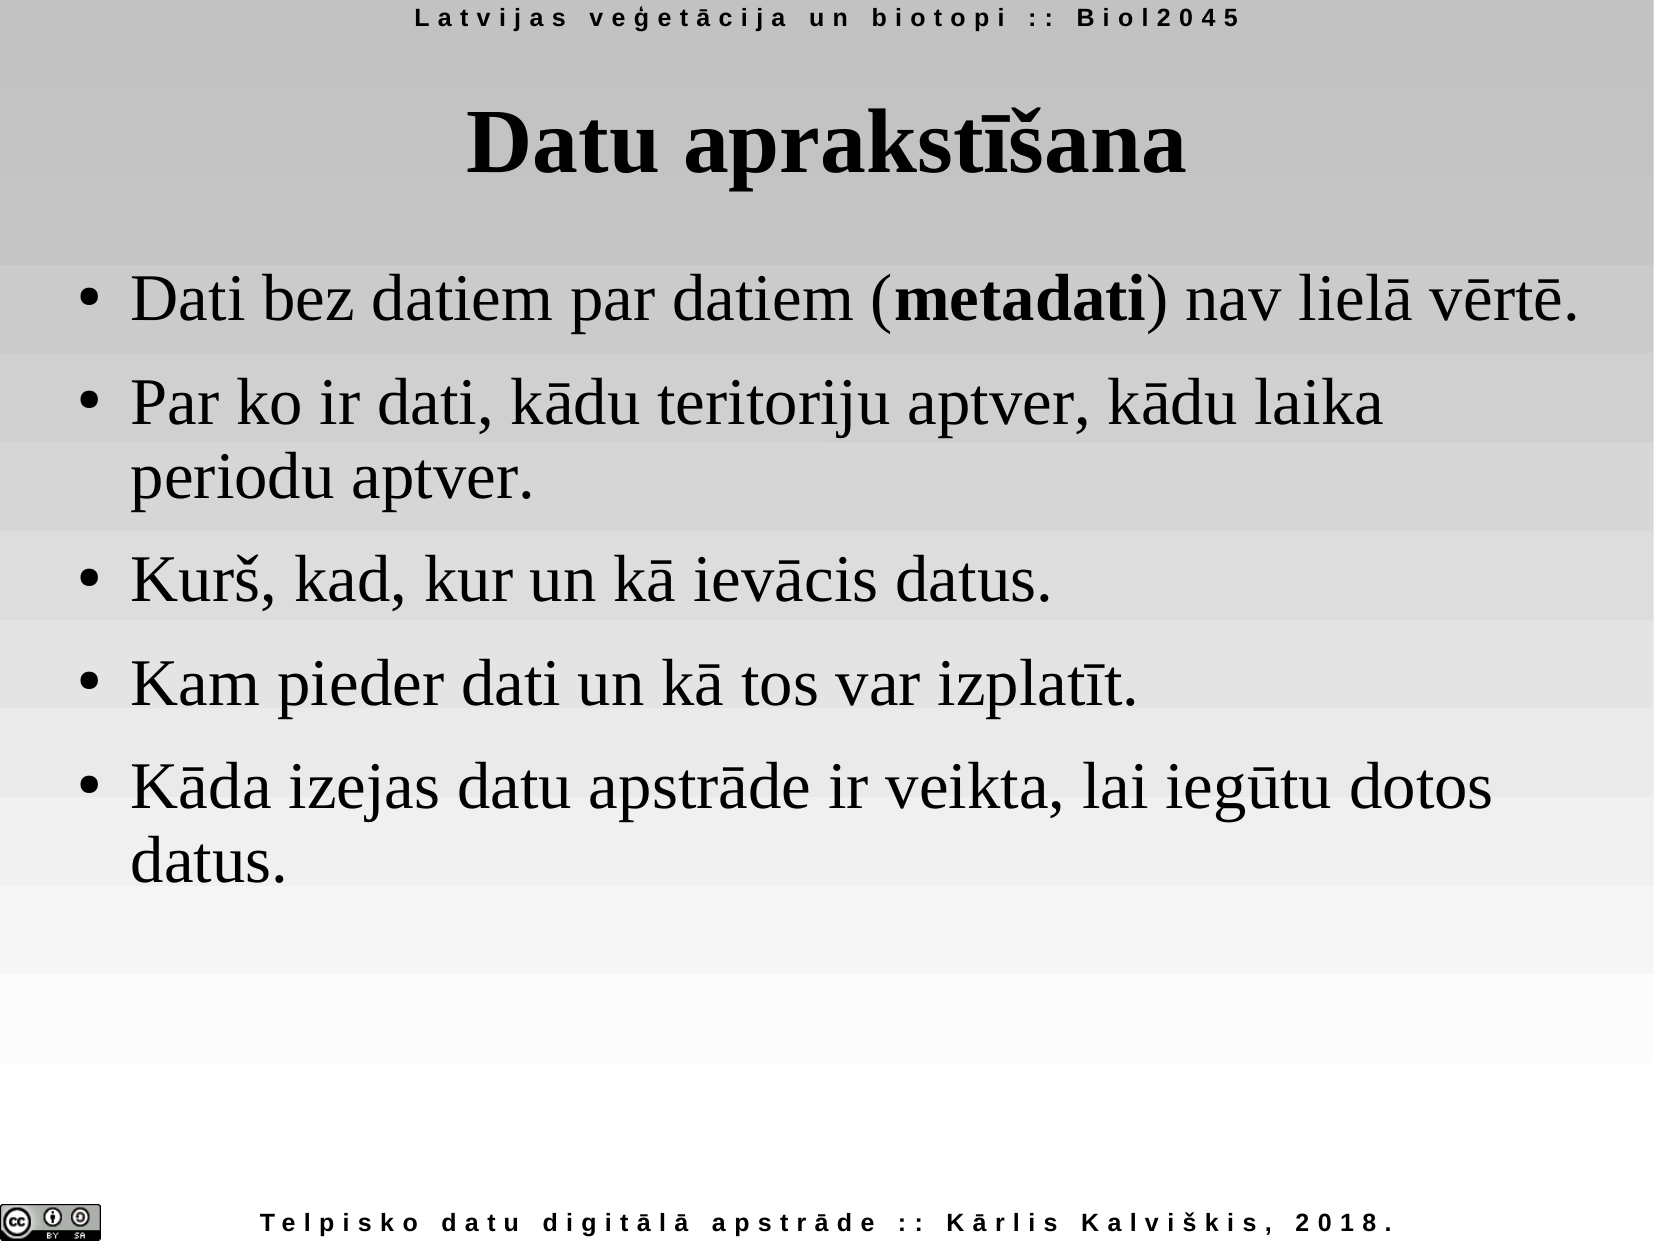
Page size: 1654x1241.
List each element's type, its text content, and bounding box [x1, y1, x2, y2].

list Dati bez datiem par datiem (metadati) nav lielā vērtē. Par ko ir dati, kādu teritoriju aptver, kādu laika periodu aptver. Kurš, kad, kur un kā ievācis datus. Kam pieder dati un kā tos var izplatīt. Kāda izejas datu apstrāde ir veikta, lai iegūtu dotos datus. [59, 261, 1596, 981]
picture [0, 0, 1654, 1241]
title Datu aprakstīšana [59, 37, 1596, 246]
